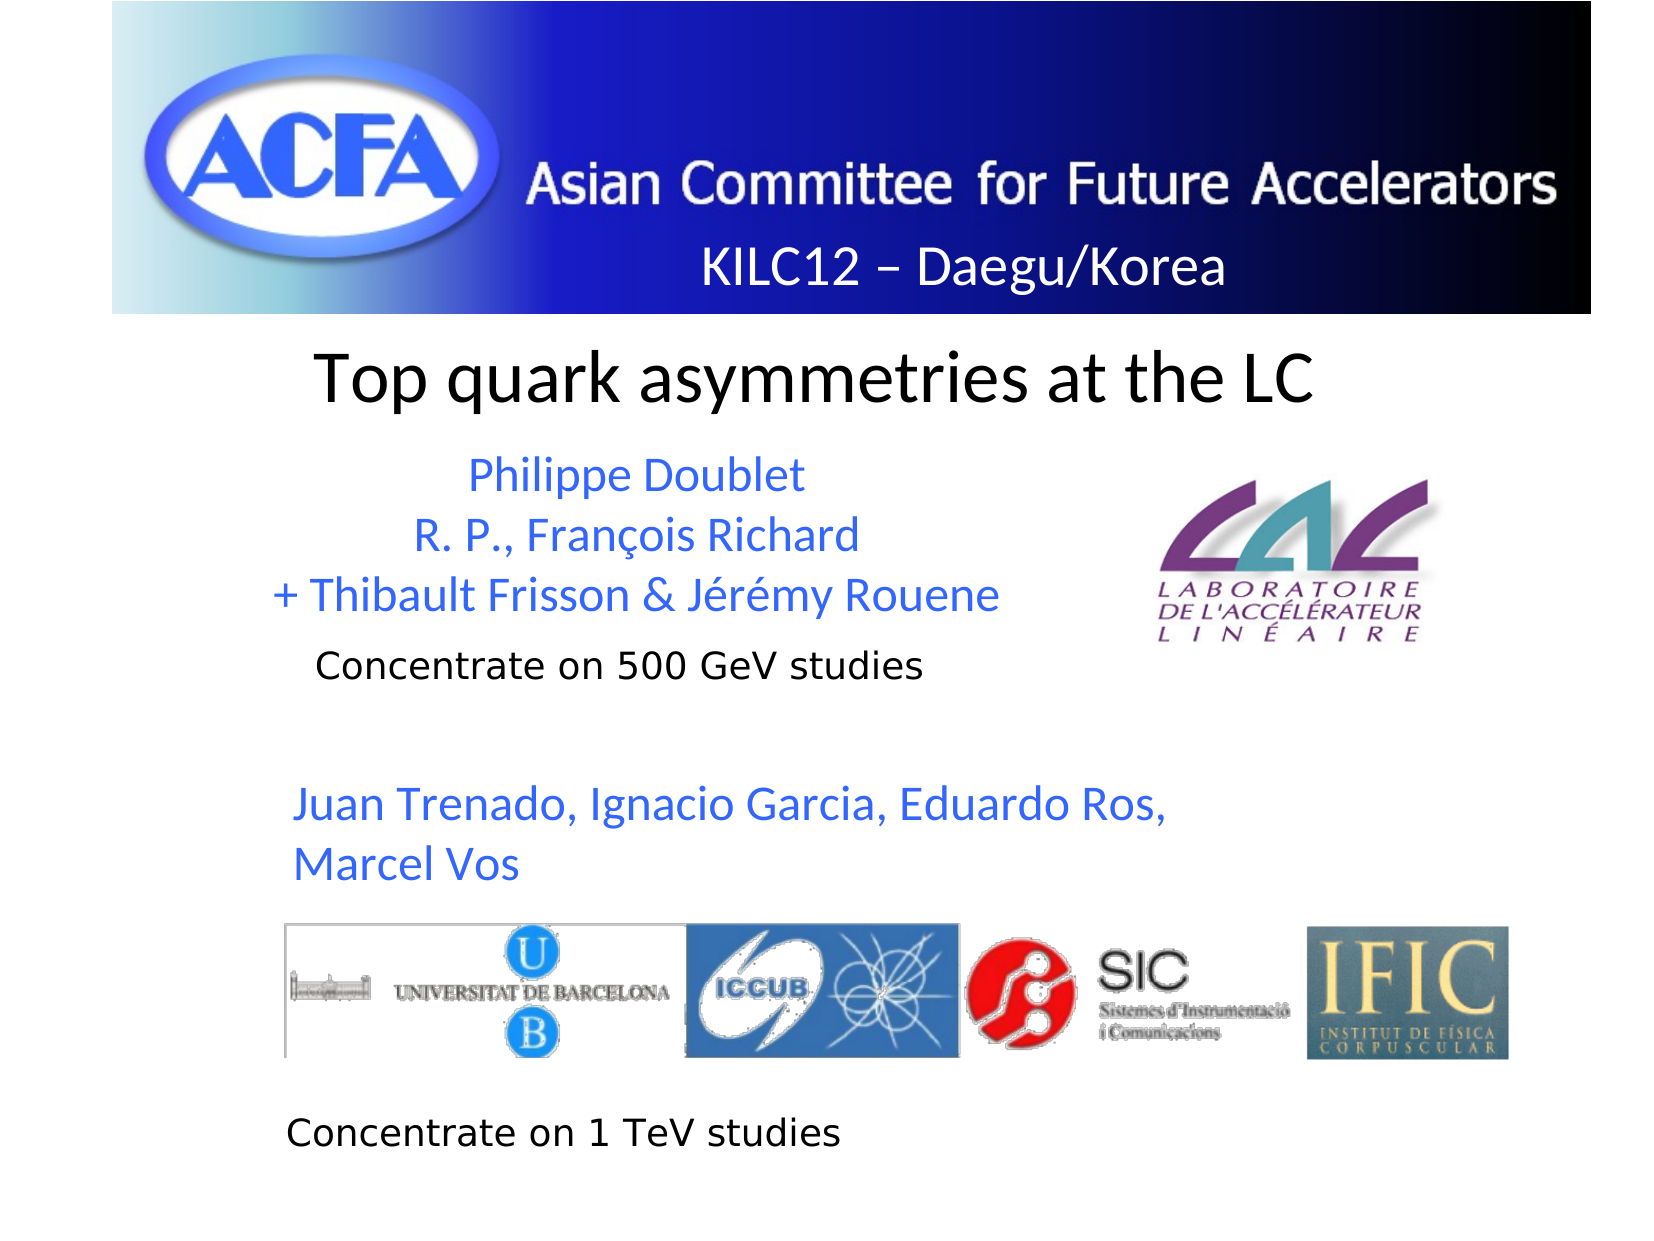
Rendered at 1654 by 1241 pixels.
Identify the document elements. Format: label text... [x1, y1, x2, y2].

text_box Concentrate on 1 TeV studies [271, 1104, 851, 1163]
title Top quark asymmetries at the LC [177, 320, 1453, 562]
text_box Concentrate on 500 GeV studies [300, 637, 940, 696]
text_box Philippe Doublet R. P., François Richard + Thibault Frisson & Jérémy Rouene [112, 434, 1163, 722]
text_box KILC12 – Daegu/Korea [686, 219, 1243, 305]
picture [277, 916, 1517, 1069]
picture [1151, 473, 1448, 647]
picture [112, 1, 1591, 314]
text_box Juan Trenado, Ignacio Garcia, Eduardo Ros, Marcel Vos [278, 762, 1183, 898]
